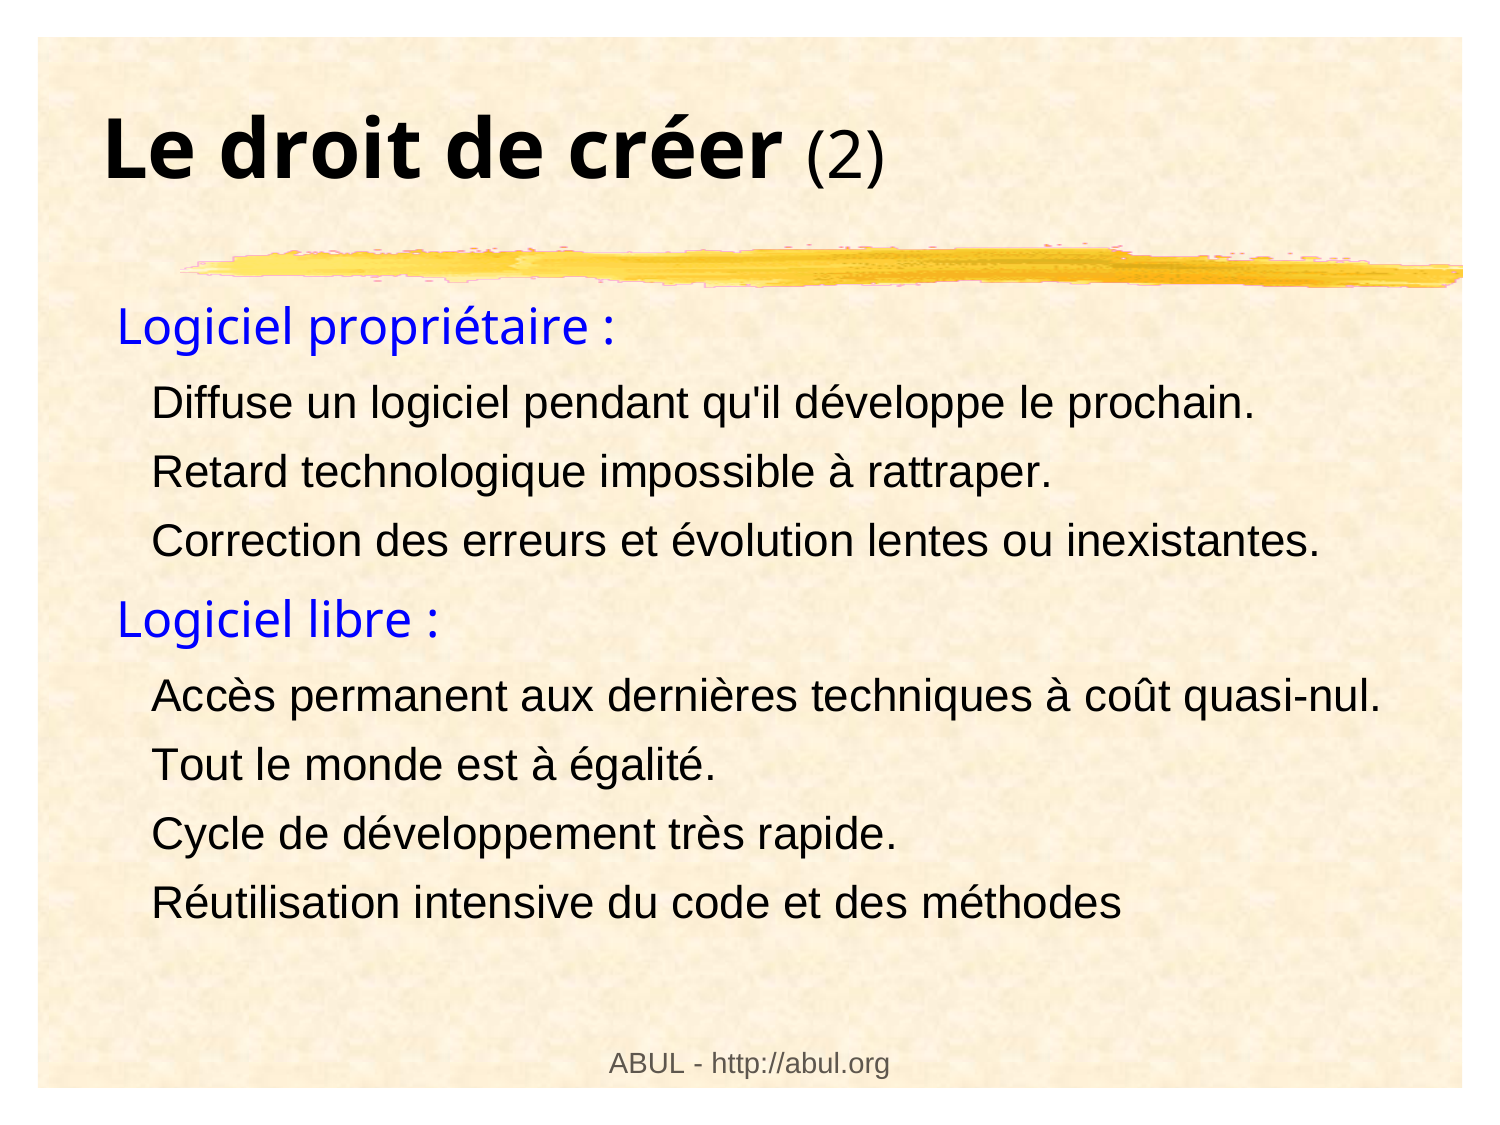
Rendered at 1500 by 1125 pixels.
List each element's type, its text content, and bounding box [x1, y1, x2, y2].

title Le droit de créer (2) [101, 39, 1312, 253]
text_box Logiciel propriétaire : Diffuse un logiciel pendant qu'il développe le prochain. Retard technologique impossible à rattraper. Correction des erreurs et évolution lentes ou inexistantes. Logiciel libre : Accès permanent aux dernières techniques à coût quasi-nul. Tout le monde est à égalité. Cycle de développement très rapide. Réutilisation intensive du code et des méthodes [116, 290, 1442, 992]
picture [37, 37, 1463, 1088]
